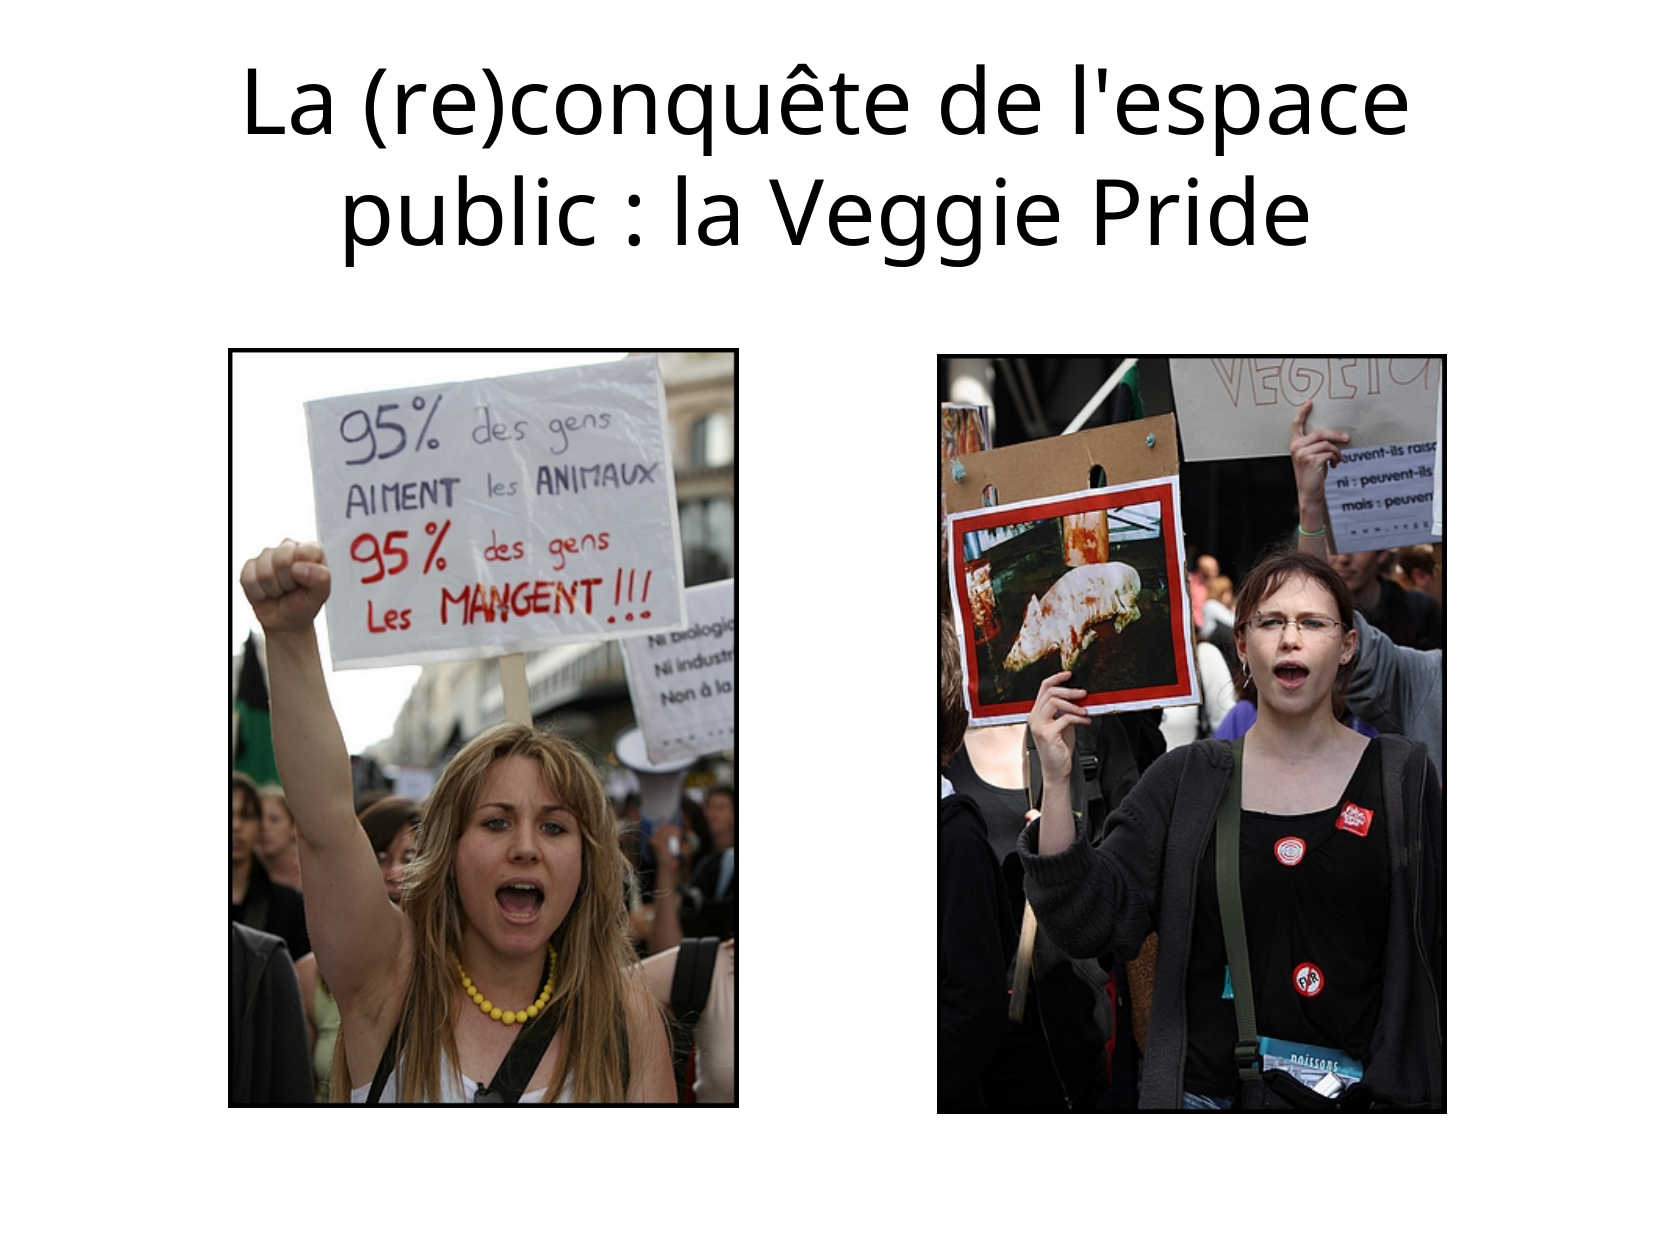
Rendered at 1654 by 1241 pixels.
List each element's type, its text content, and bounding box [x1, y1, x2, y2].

picture [228, 348, 739, 1108]
title La (re)conquête de l'espace public : la Veggie Pride [82, 41, 1571, 265]
picture [937, 354, 1447, 1114]
